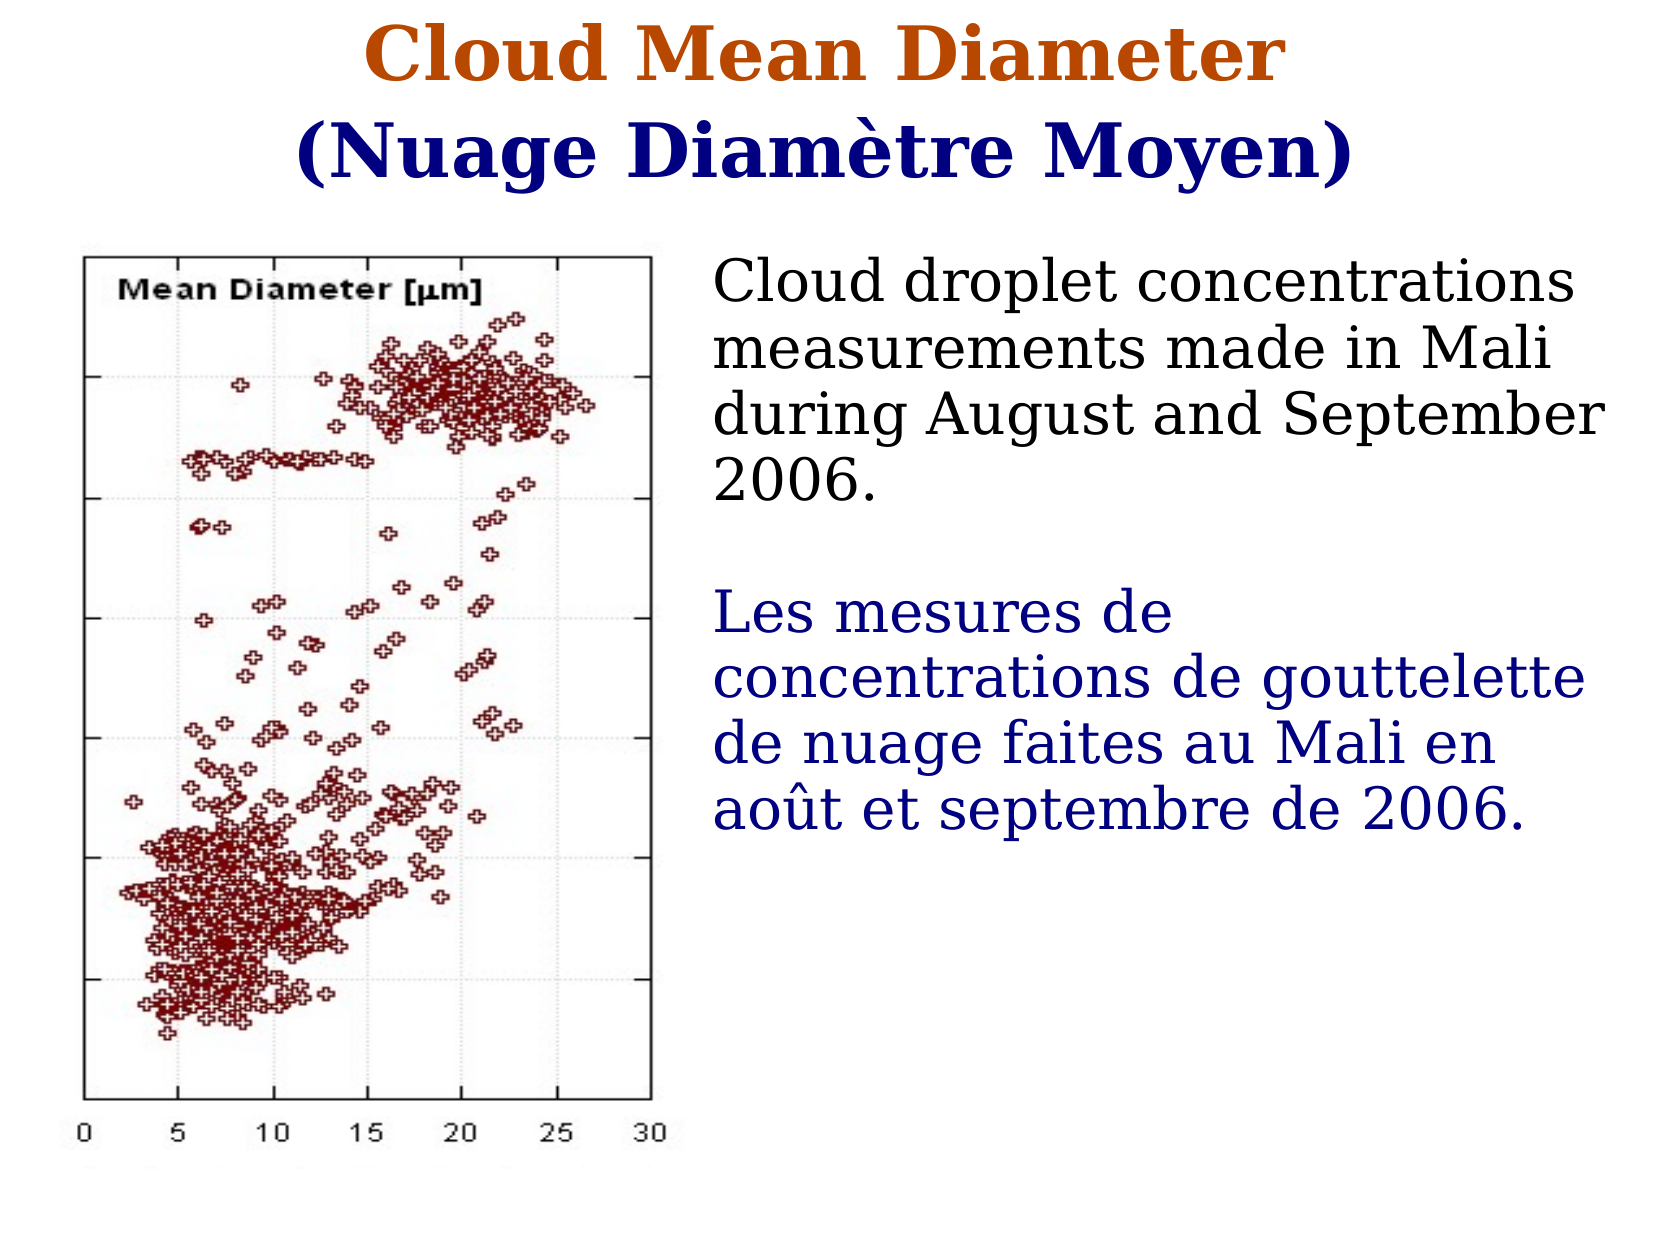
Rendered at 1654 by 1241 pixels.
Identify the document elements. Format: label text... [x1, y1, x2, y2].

text_box Cloud droplet concentrations measurements made in Mali during August and September 2006. Les mesures de concentrations de gouttelette de nuage faites au Mali en août et septembre de 2006. [713, 248, 1619, 1112]
picture [37, 203, 713, 1169]
title Cloud Mean Diameter (Nuage Diamètre Moyen)‏ [0, 16, 1651, 194]
